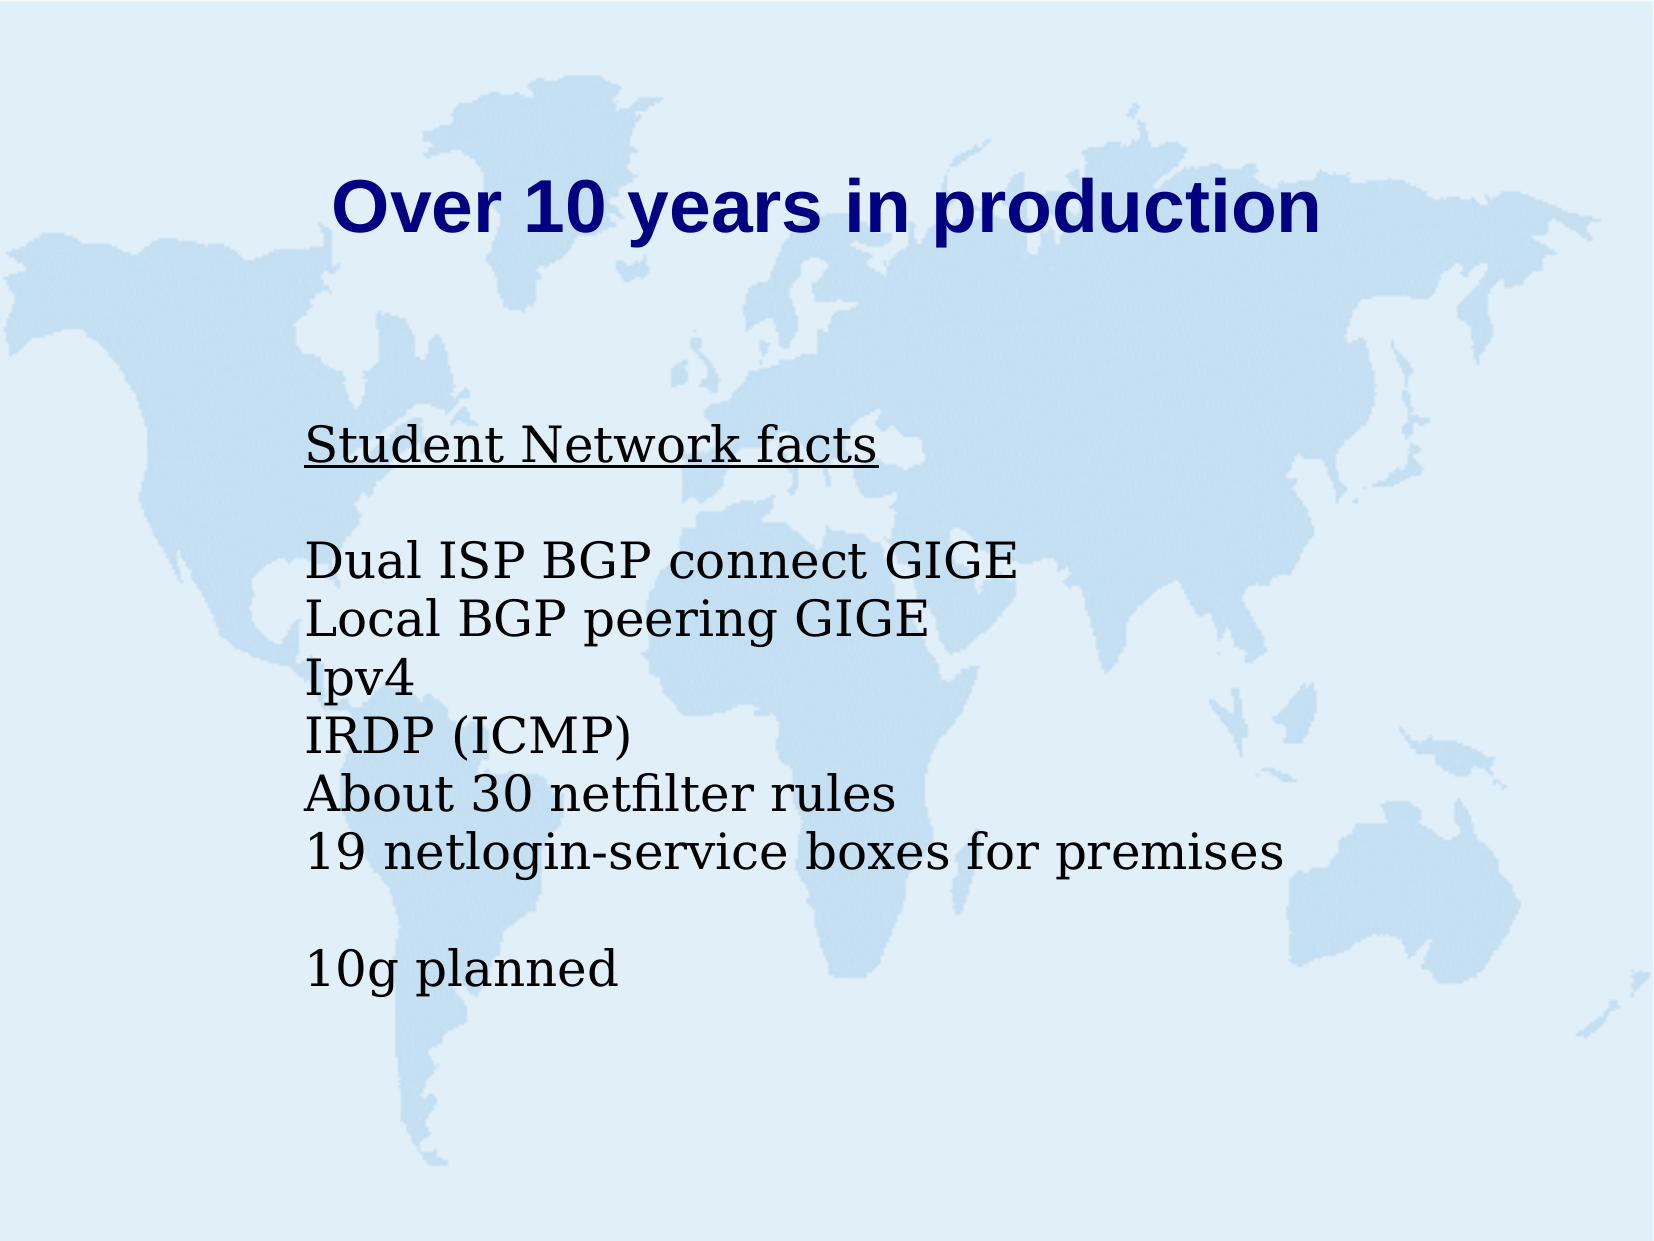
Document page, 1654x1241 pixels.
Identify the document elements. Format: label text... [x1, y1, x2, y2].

picture [0, 0, 1654, 1241]
title Over 10 years in production [121, 102, 1534, 311]
text_box Student Network facts Dual ISP BGP connect GIGE Local BGP peering GIGE Ipv4 IRDP (ICMP) About 30 netfilter rules 19 netlogin-service boxes for premises 10g planned [304, 415, 1286, 1030]
